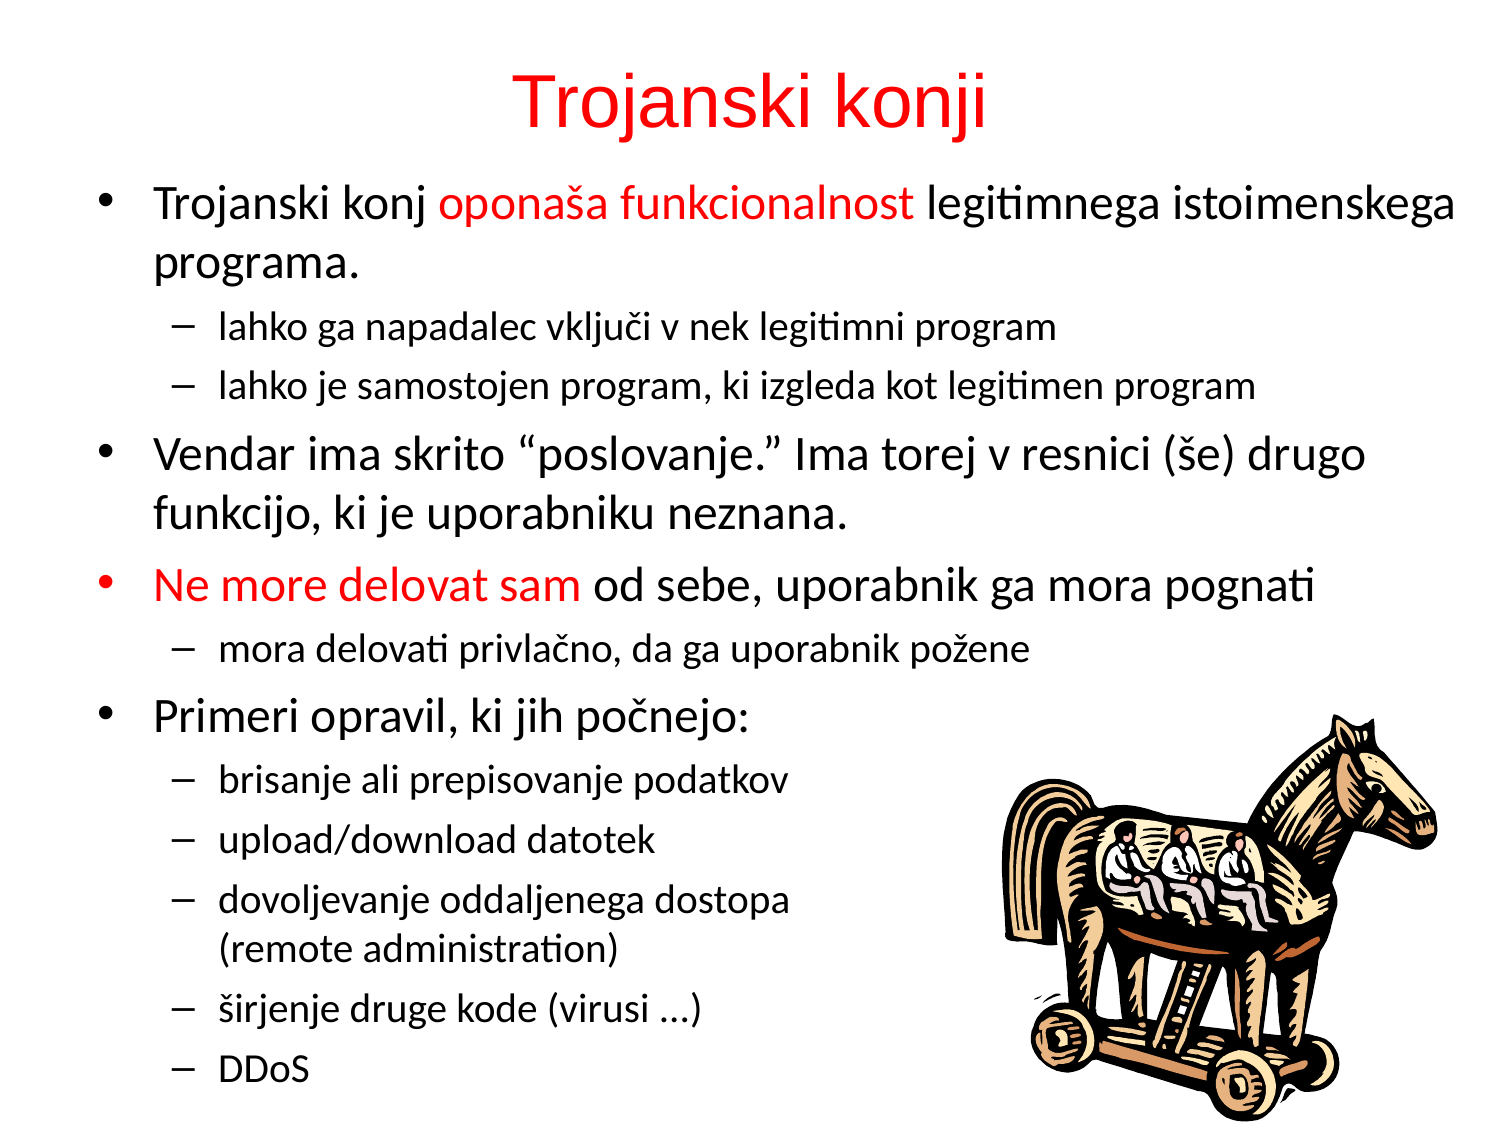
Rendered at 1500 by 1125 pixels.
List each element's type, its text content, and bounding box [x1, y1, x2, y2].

picture [998, 710, 1442, 1125]
list Trojanski konj oponaša funkcionalnost legitimnega istoimenskega programa. lahko ga napadalec vključi v nek legitimni program lahko je samostojen program, ki izgleda kot legitimen program Vendar ima skrito “poslovanje.” Ima torej v resnici (še) drugo funkcijo, ki je uporabniku neznana. Ne more delovat sam od sebe, uporabnik ga mora pognati mora delovati privlačno, da ga uporabnik požene Primeri opravil, ki jih počnejo: brisanje ali prepisovanje podatkov upload/download datotek dovoljevanje oddaljenega dostopa (remote administration) širjenje druge kode (virusi ...) DDoS [82, 162, 1500, 1109]
title Trojanski konji [75, 45, 1426, 151]
